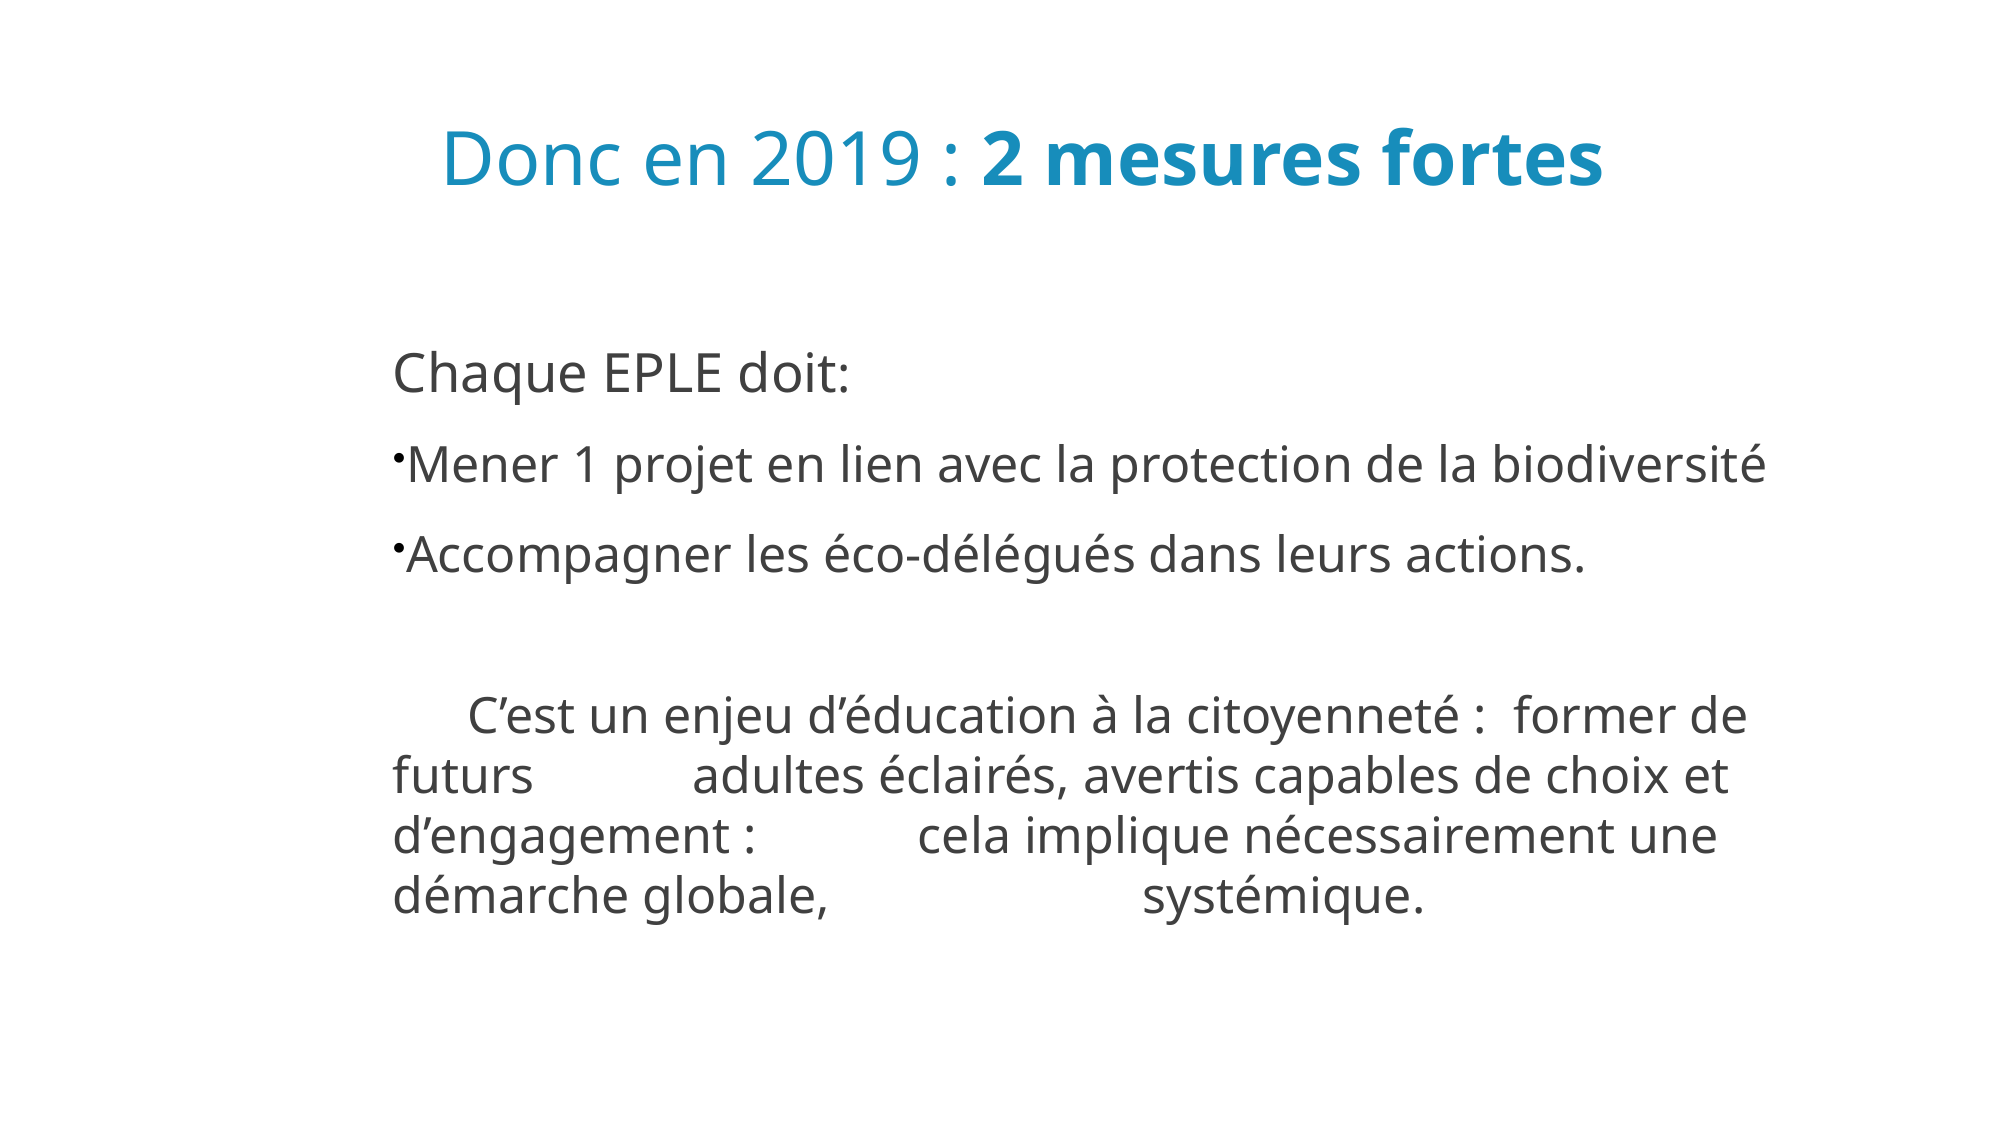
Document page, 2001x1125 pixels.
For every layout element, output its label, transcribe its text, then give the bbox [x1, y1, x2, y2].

list Chaque EPLE doit: Mener 1 projet en lien avec la protection de la biodiversité Accompagner les éco-délégués dans leurs actions. C’est un enjeu d’éducation à la citoyenneté : former de futurs adultes éclairés, avertis capables de choix et d’engagement : cela implique nécessairement une démarche globale, systémique. [377, 249, 1888, 1052]
title Donc en 2019 : 2 mesures fortes [425, 102, 1888, 249]
